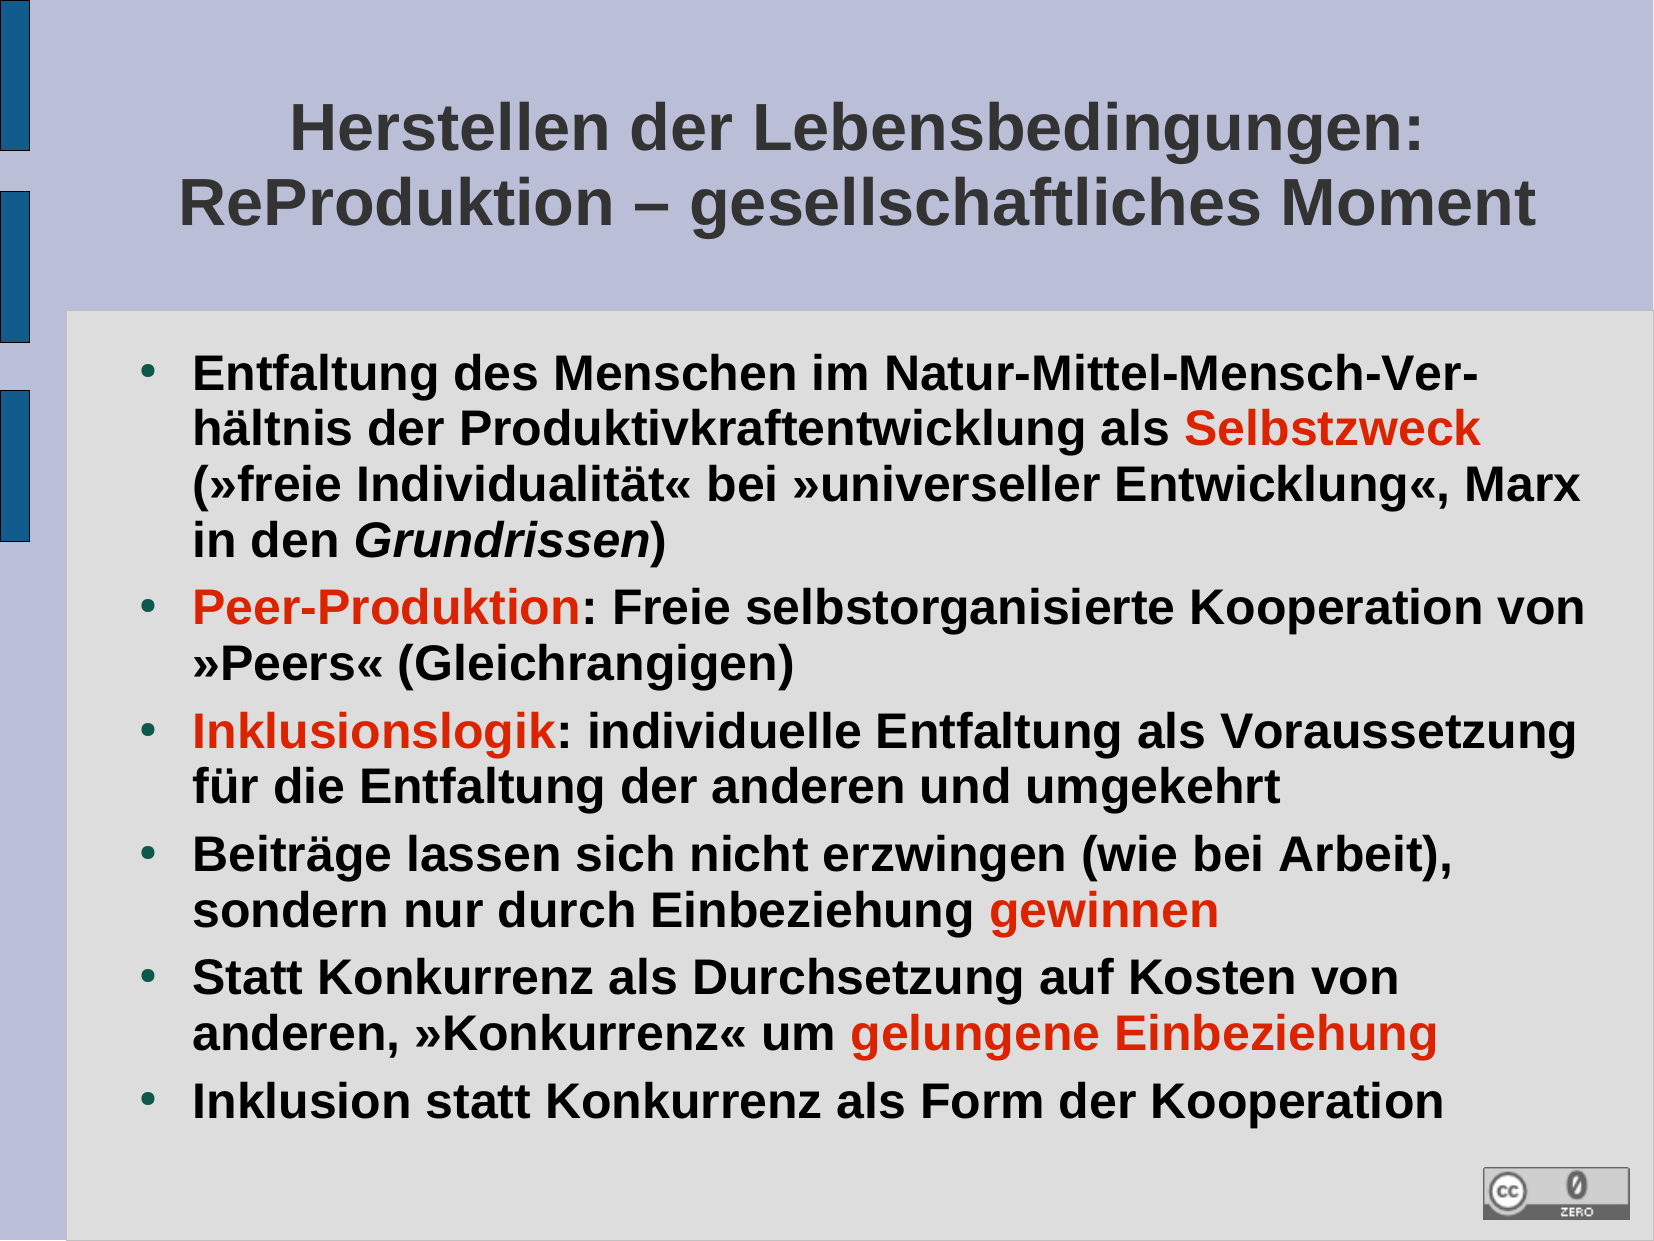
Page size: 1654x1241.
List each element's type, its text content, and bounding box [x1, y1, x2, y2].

title Herstellen der Lebensbedingungen: ReProduktion – gesellschaftliches Moment [121, 61, 1595, 269]
list Entfaltung des Menschen im Natur-Mittel-Mensch-Ver-hältnis der Produktivkraftentwicklung als Selbstzweck (»freie Individualität« bei »universeller Entwicklung«, Marx in den Grundrissen) Peer-Produktion: Freie selbstorganisierte Kooperation von »Peers« (Gleichrangigen) Inklusionslogik: individuelle Entfaltung als Voraussetzung für die Entfaltung der anderen und umgekehrt Beiträge lassen sich nicht erzwingen (wie bei Arbeit), sondern nur durch Einbeziehung gewinnen Statt Konkurrenz als Durchsetzung auf Kosten von anderen, »Konkurrenz« um gelungene Einbeziehung Inklusion statt Konkurrenz als Form der Kooperation [121, 344, 1595, 1152]
picture [1483, 1167, 1630, 1220]
